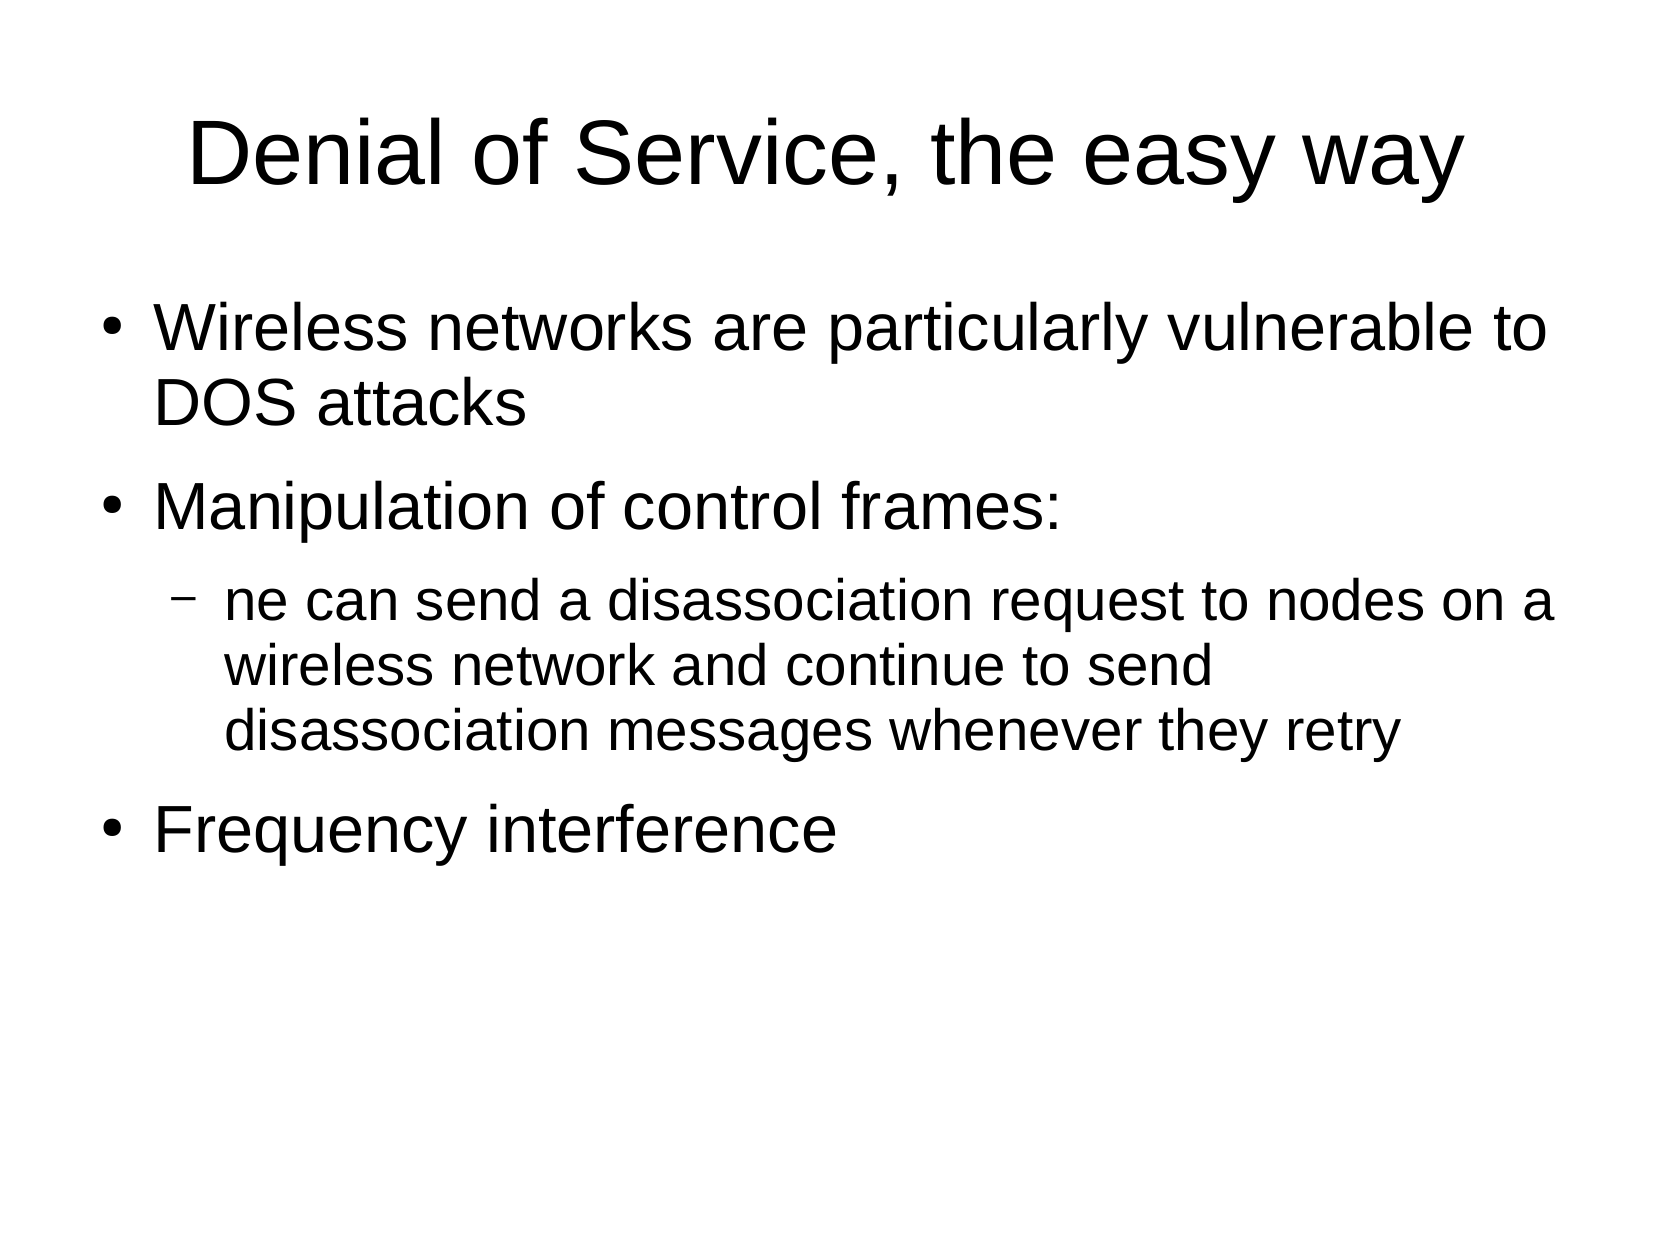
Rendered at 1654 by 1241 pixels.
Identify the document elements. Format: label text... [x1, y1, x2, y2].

title Denial of Service, the easy way [82, 49, 1571, 257]
list Wireless networks are particularly vulnerable to DOS attacks Manipulation of control frames: ne can send a disassociation request to nodes on a wireless network and continue to send disassociation messages whenever they retry Frequency interference [82, 290, 1571, 1010]
